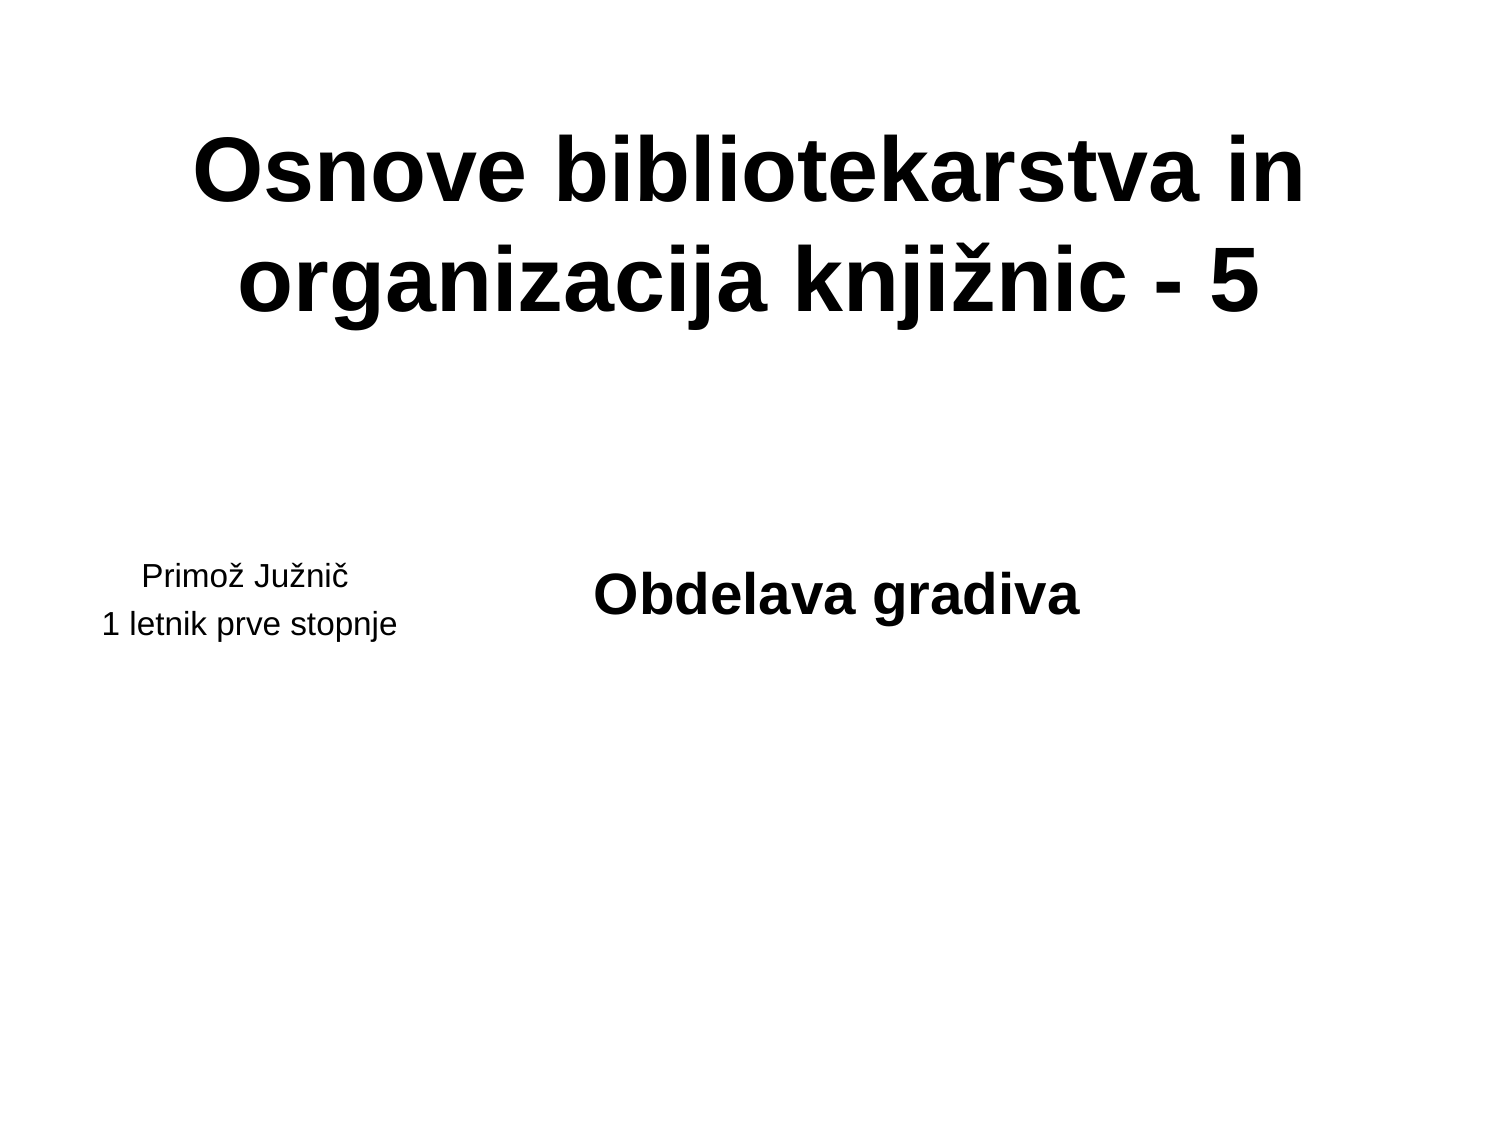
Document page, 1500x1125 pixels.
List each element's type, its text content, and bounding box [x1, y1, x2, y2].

list Primož Južnič 1 letnik prve stopnje [37, 450, 463, 1051]
text_box Obdelava gradiva [578, 449, 1375, 976]
title Osnove bibliotekarstva in organizacija knjižnic - 5 [112, 102, 1388, 338]
